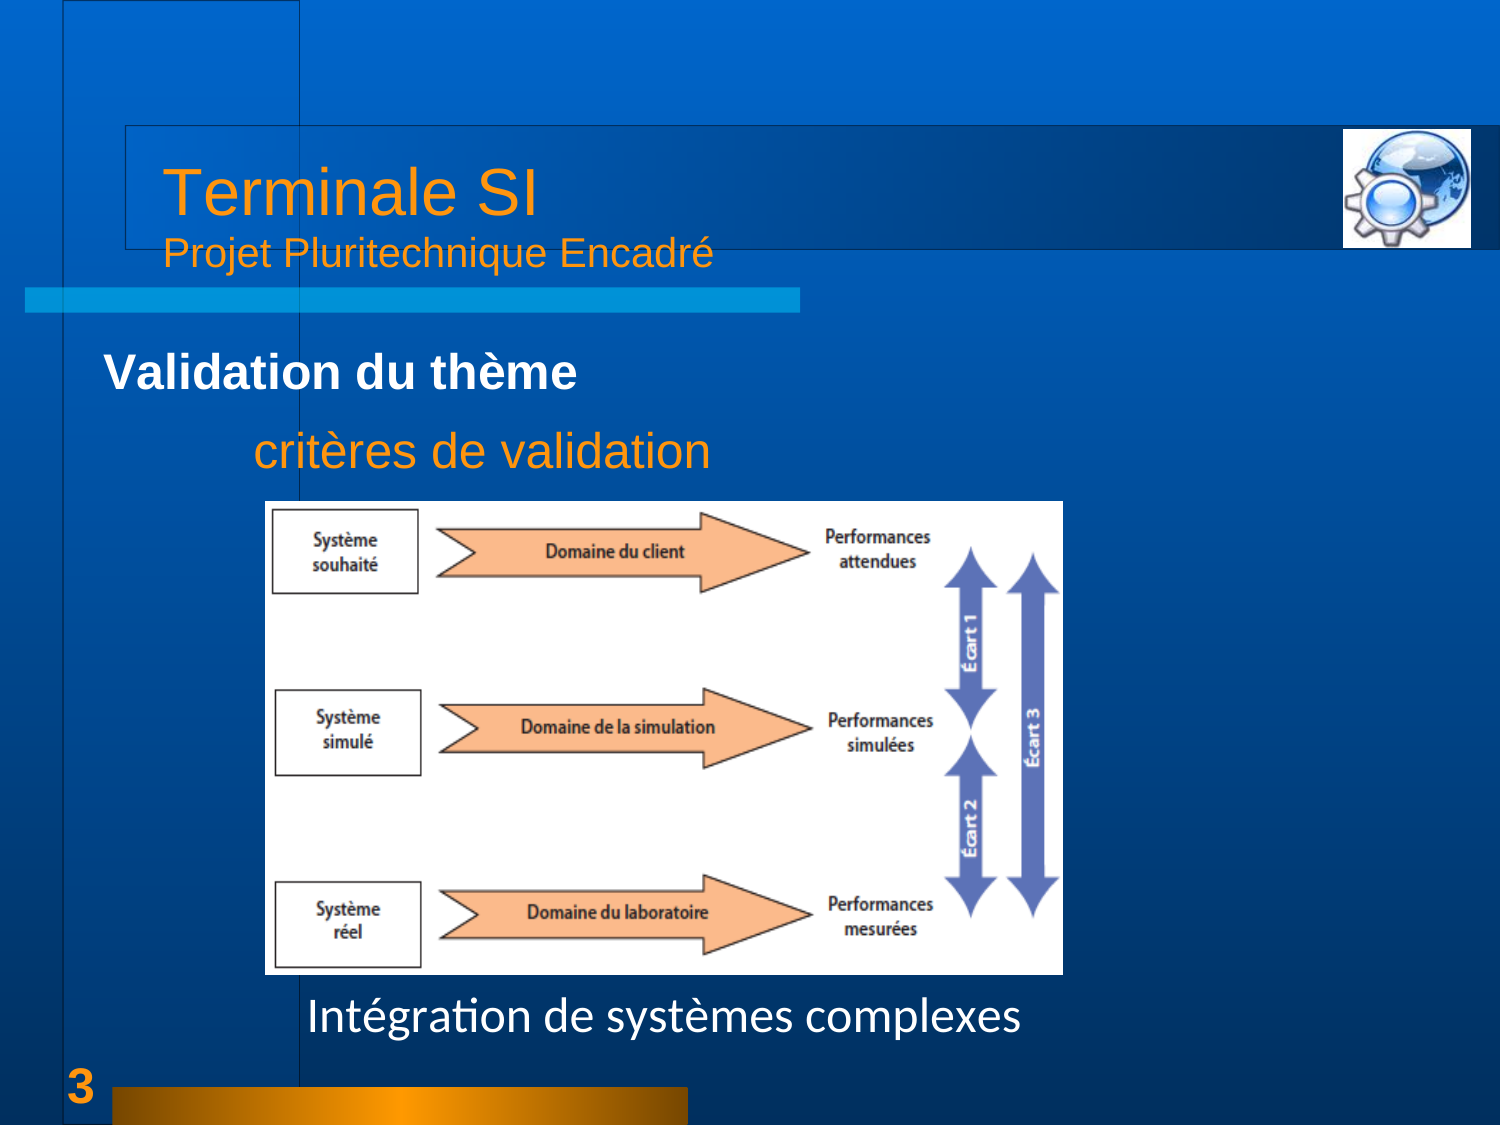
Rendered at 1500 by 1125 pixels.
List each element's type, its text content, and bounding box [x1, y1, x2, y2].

text_box Intégration de systèmes complexes [265, 987, 1063, 1064]
text_box Validation du thème critères de validation [88, 336, 1418, 544]
picture [265, 501, 1063, 975]
picture [1343, 129, 1471, 248]
